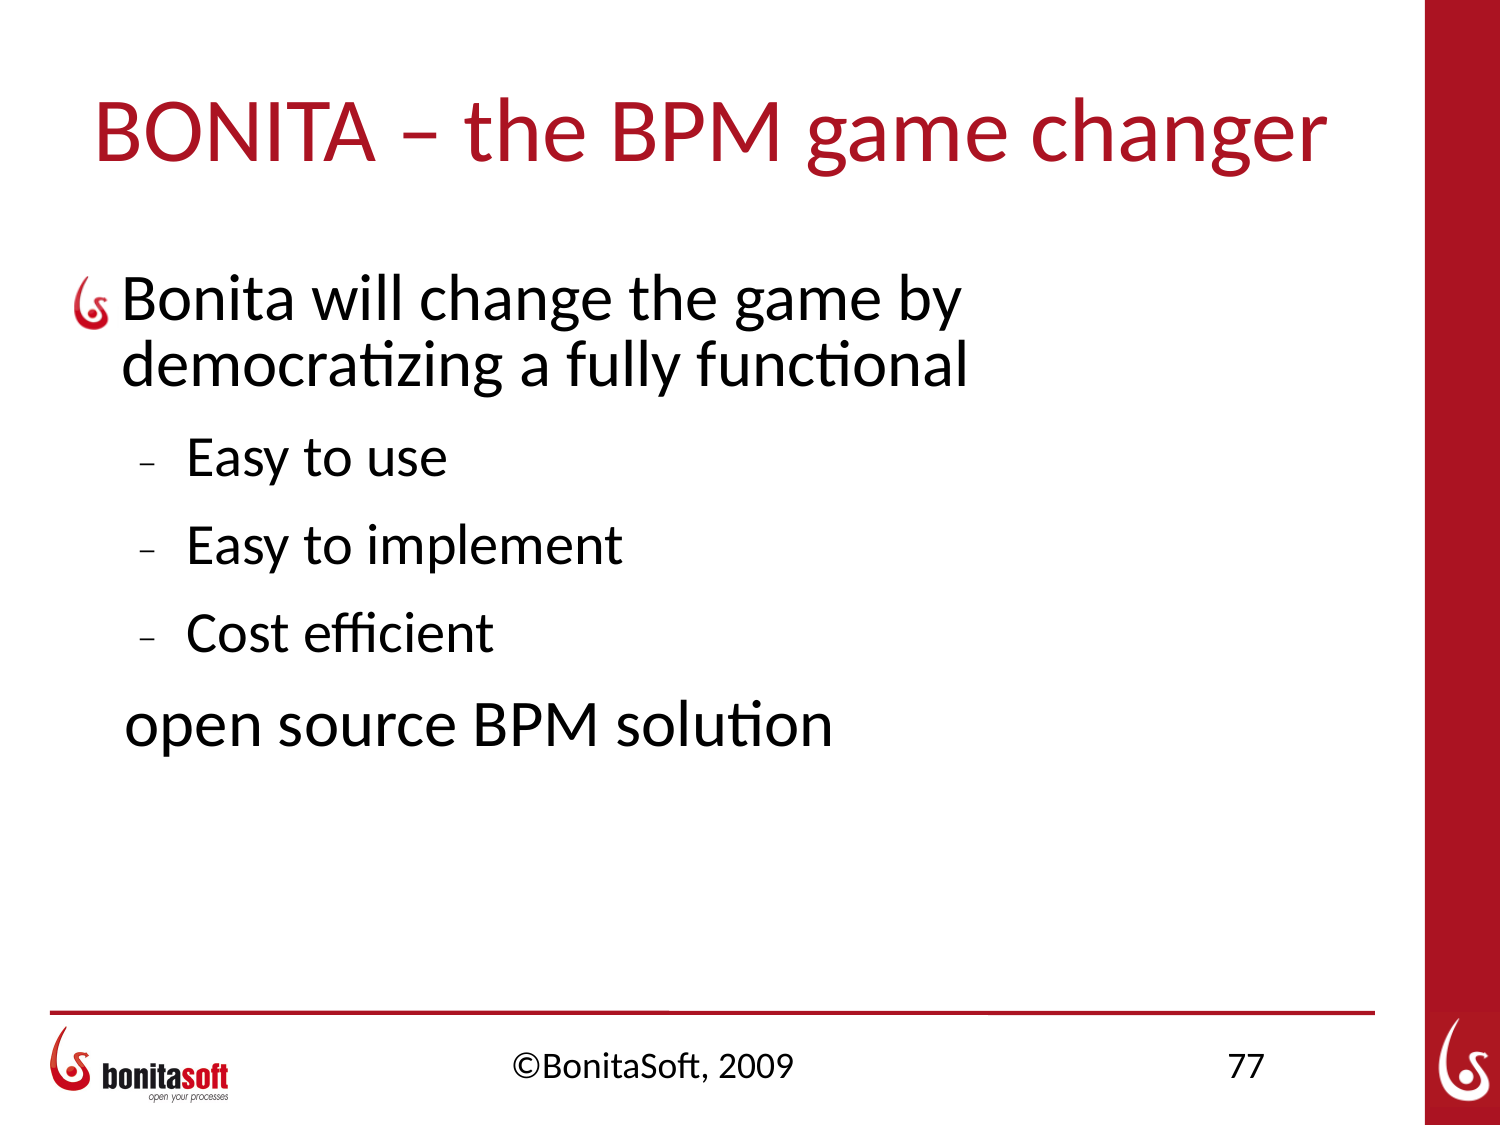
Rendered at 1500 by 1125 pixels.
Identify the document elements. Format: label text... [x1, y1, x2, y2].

list Bonita will change the game by democratizing a fully functional Easy to use Easy to implement Cost efficient open source BPM solution [50, 262, 1375, 1005]
slide_number <numéro><numéro> [1212, 1042, 1375, 1103]
picture [50, 1026, 228, 1103]
title BONITA – the BPM game changer [50, 45, 1375, 233]
footer ©BonitaSoft, 2009 [487, 1042, 1175, 1103]
picture [1430, 1012, 1500, 1107]
